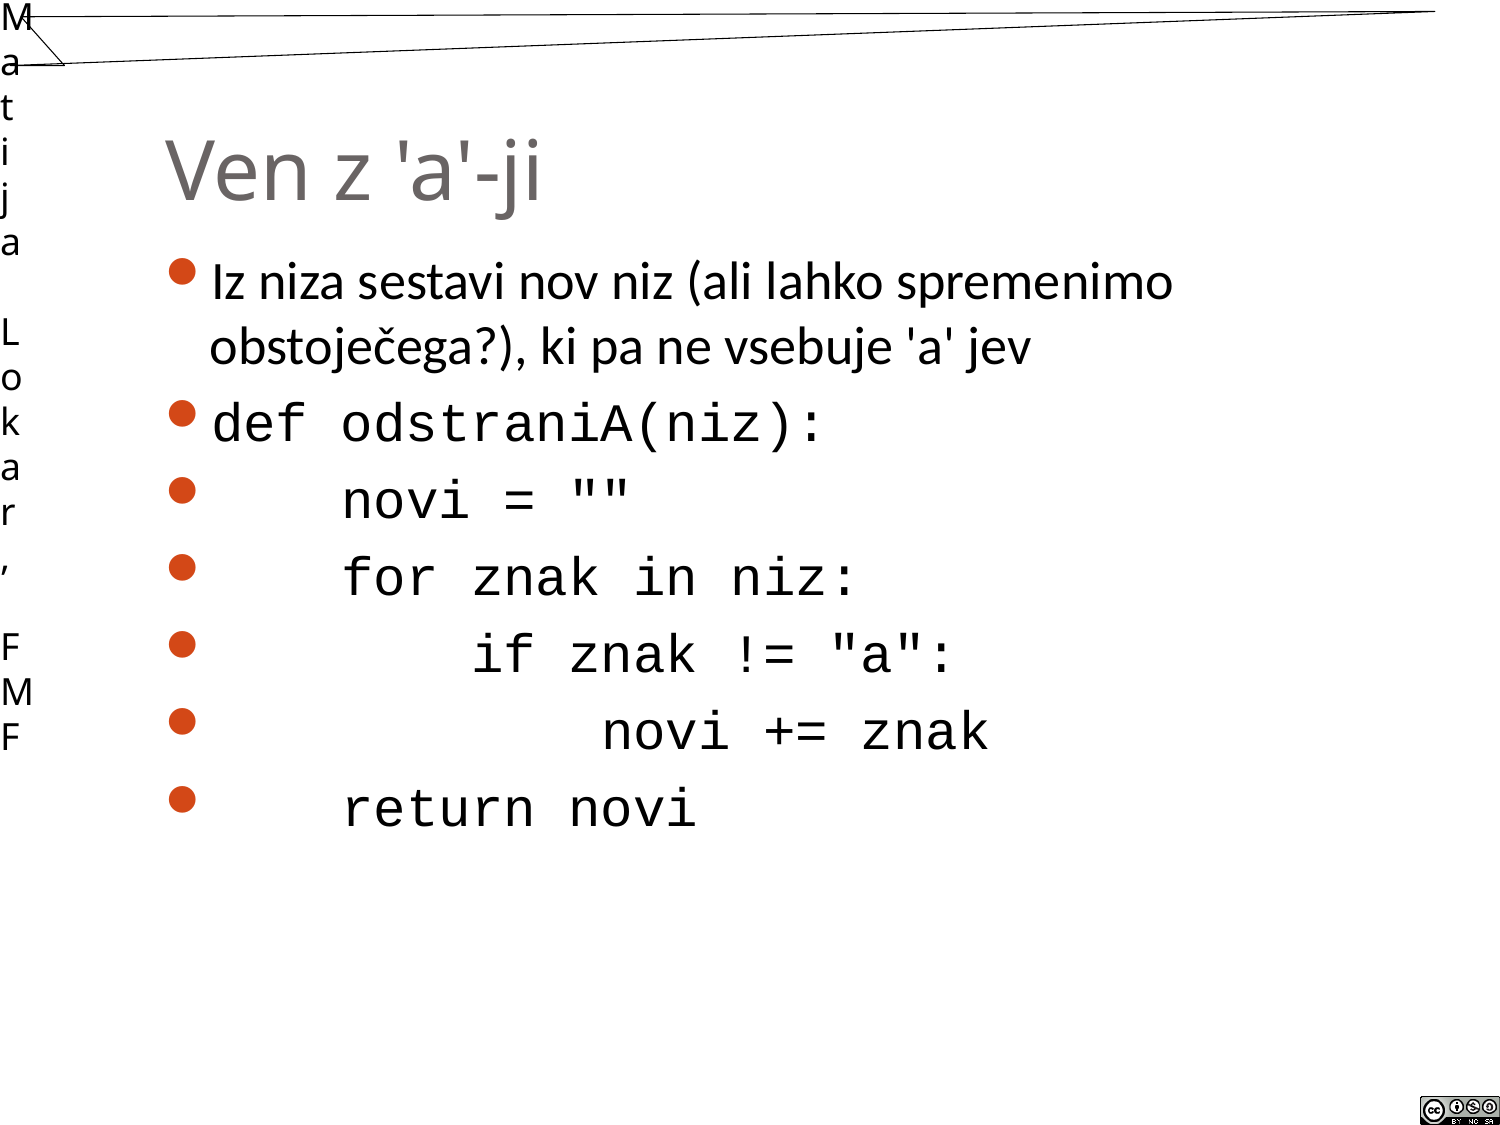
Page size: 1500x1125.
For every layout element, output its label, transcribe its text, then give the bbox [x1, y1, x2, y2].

picture [1420, 1096, 1500, 1125]
title Ven z 'a'-ji [150, 45, 1425, 233]
list Iz niza sestavi nov niz (ali lahko spremenimo obstoječega?), ki pa ne vsebuje 'a' jev def odstraniA(niz): novi = "" for znak in niz: if znak != "a": novi += znak return novi [150, 237, 1425, 988]
